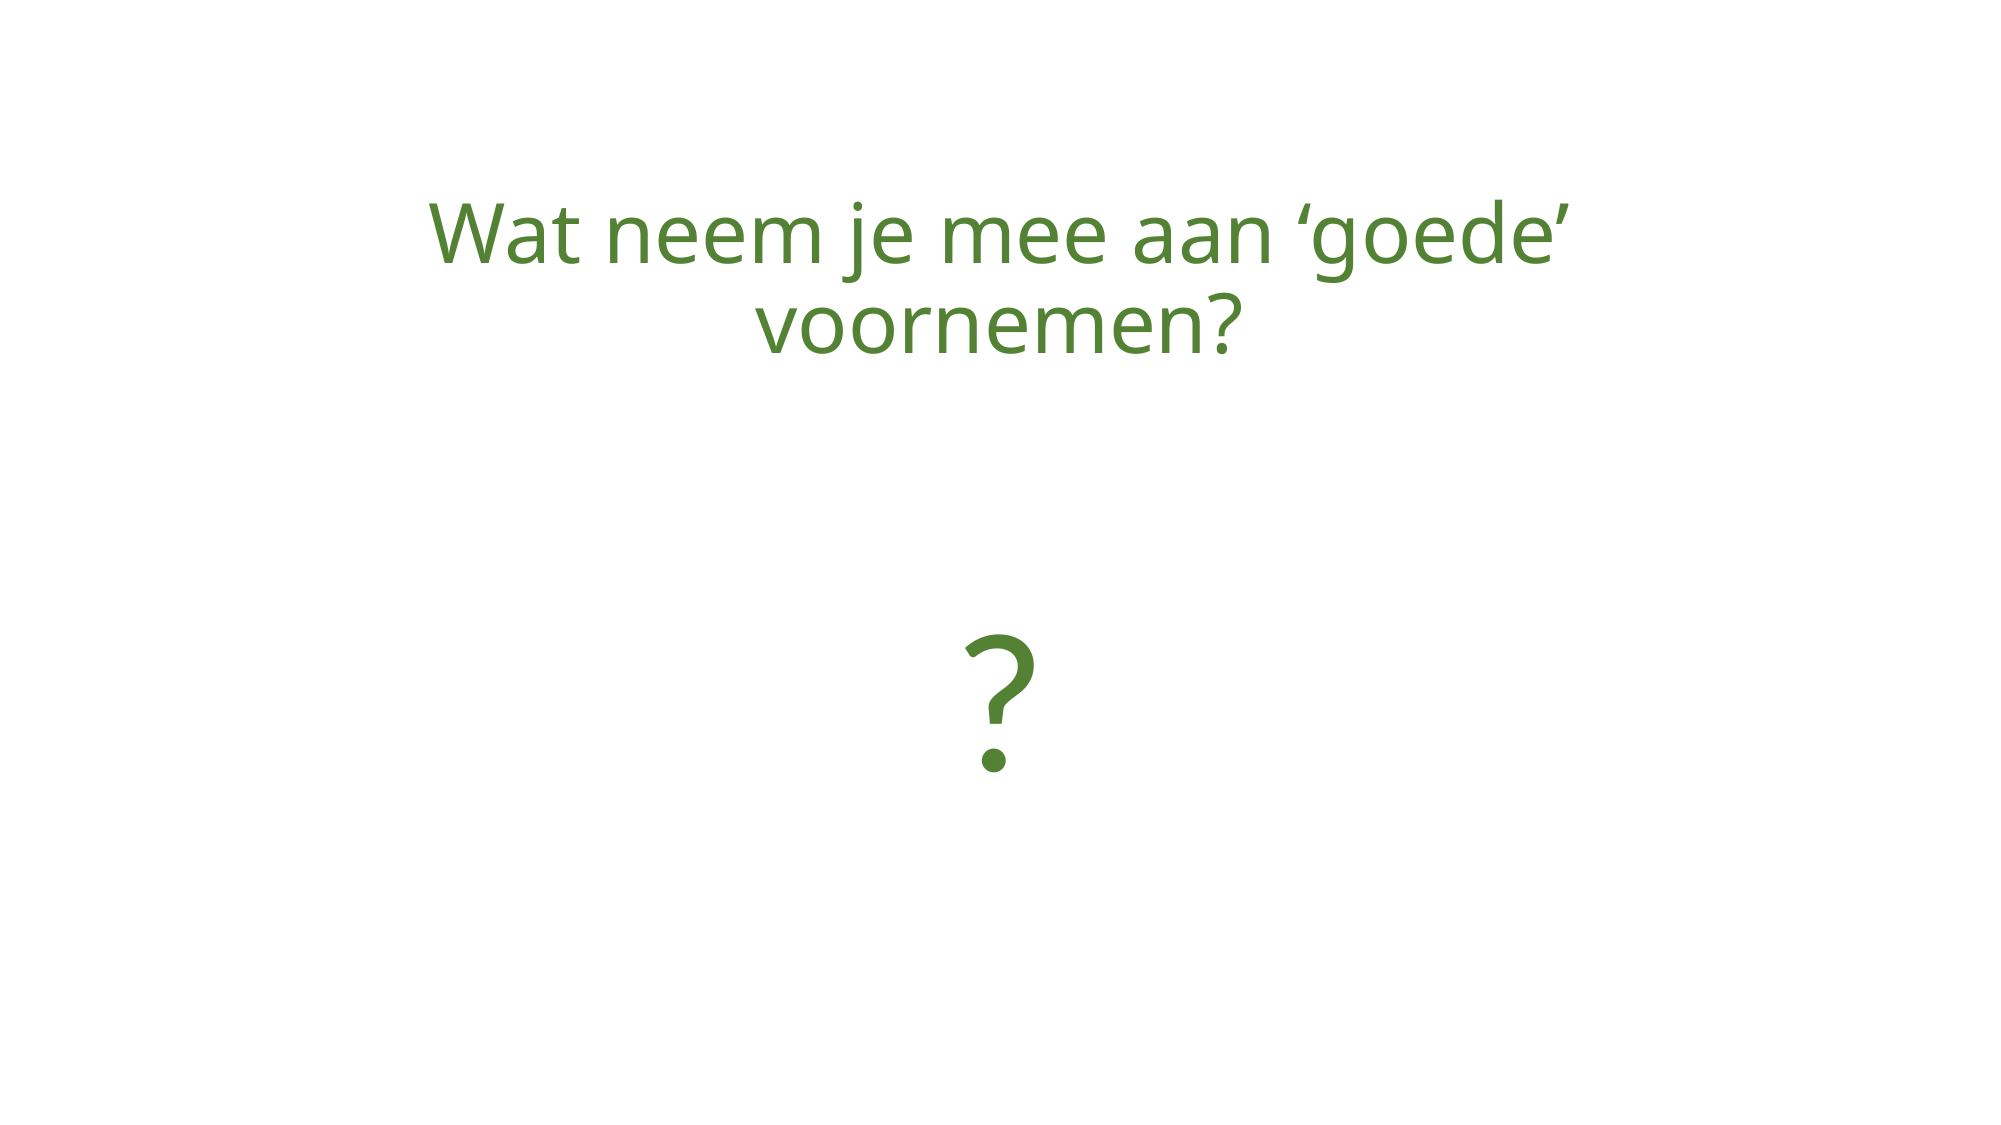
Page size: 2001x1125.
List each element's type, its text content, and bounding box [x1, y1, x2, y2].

subtitle ? [249, 590, 1750, 863]
title Wat neem je mee aan ‘goede’ voornemen? [249, 184, 1750, 340]
